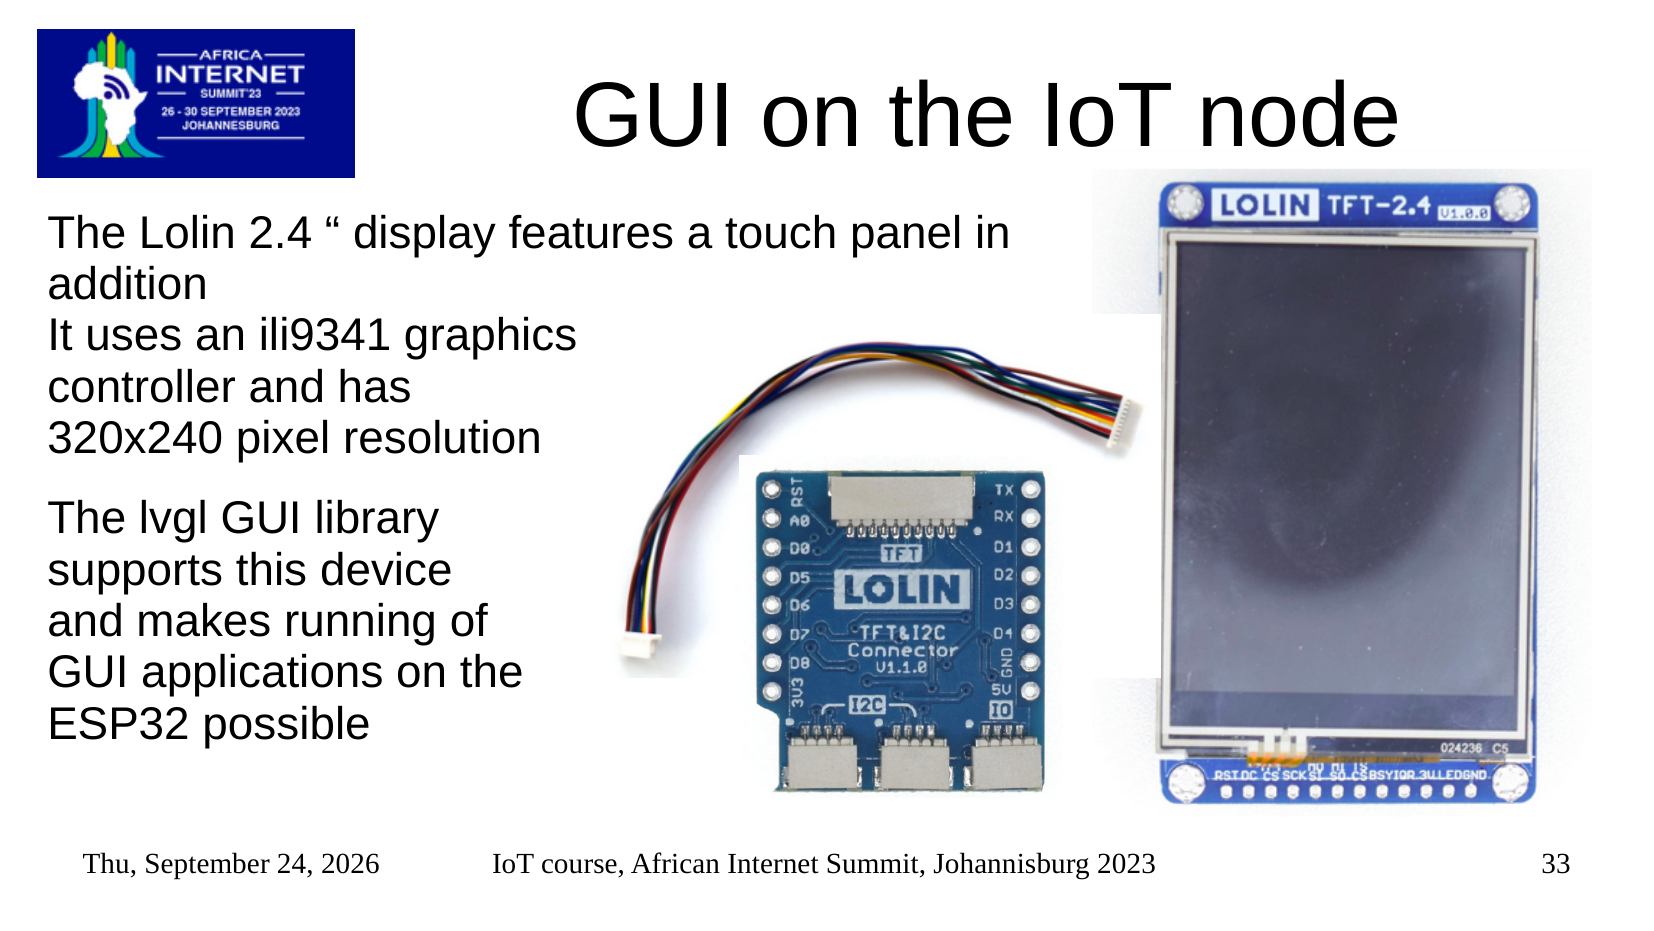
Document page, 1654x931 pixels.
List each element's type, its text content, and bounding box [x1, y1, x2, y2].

title GUI on the IoT node [403, 37, 1571, 193]
list The Lolin 2.4 “ display features a touch panel in addition It uses an ili9341 graphics controller and has 320x240 pixel resolution The lvgl GUI library supports this device and makes running of GUI applications on the ESP32 possible [47, 206, 1092, 827]
picture [590, 149, 1592, 827]
picture [37, 29, 355, 178]
